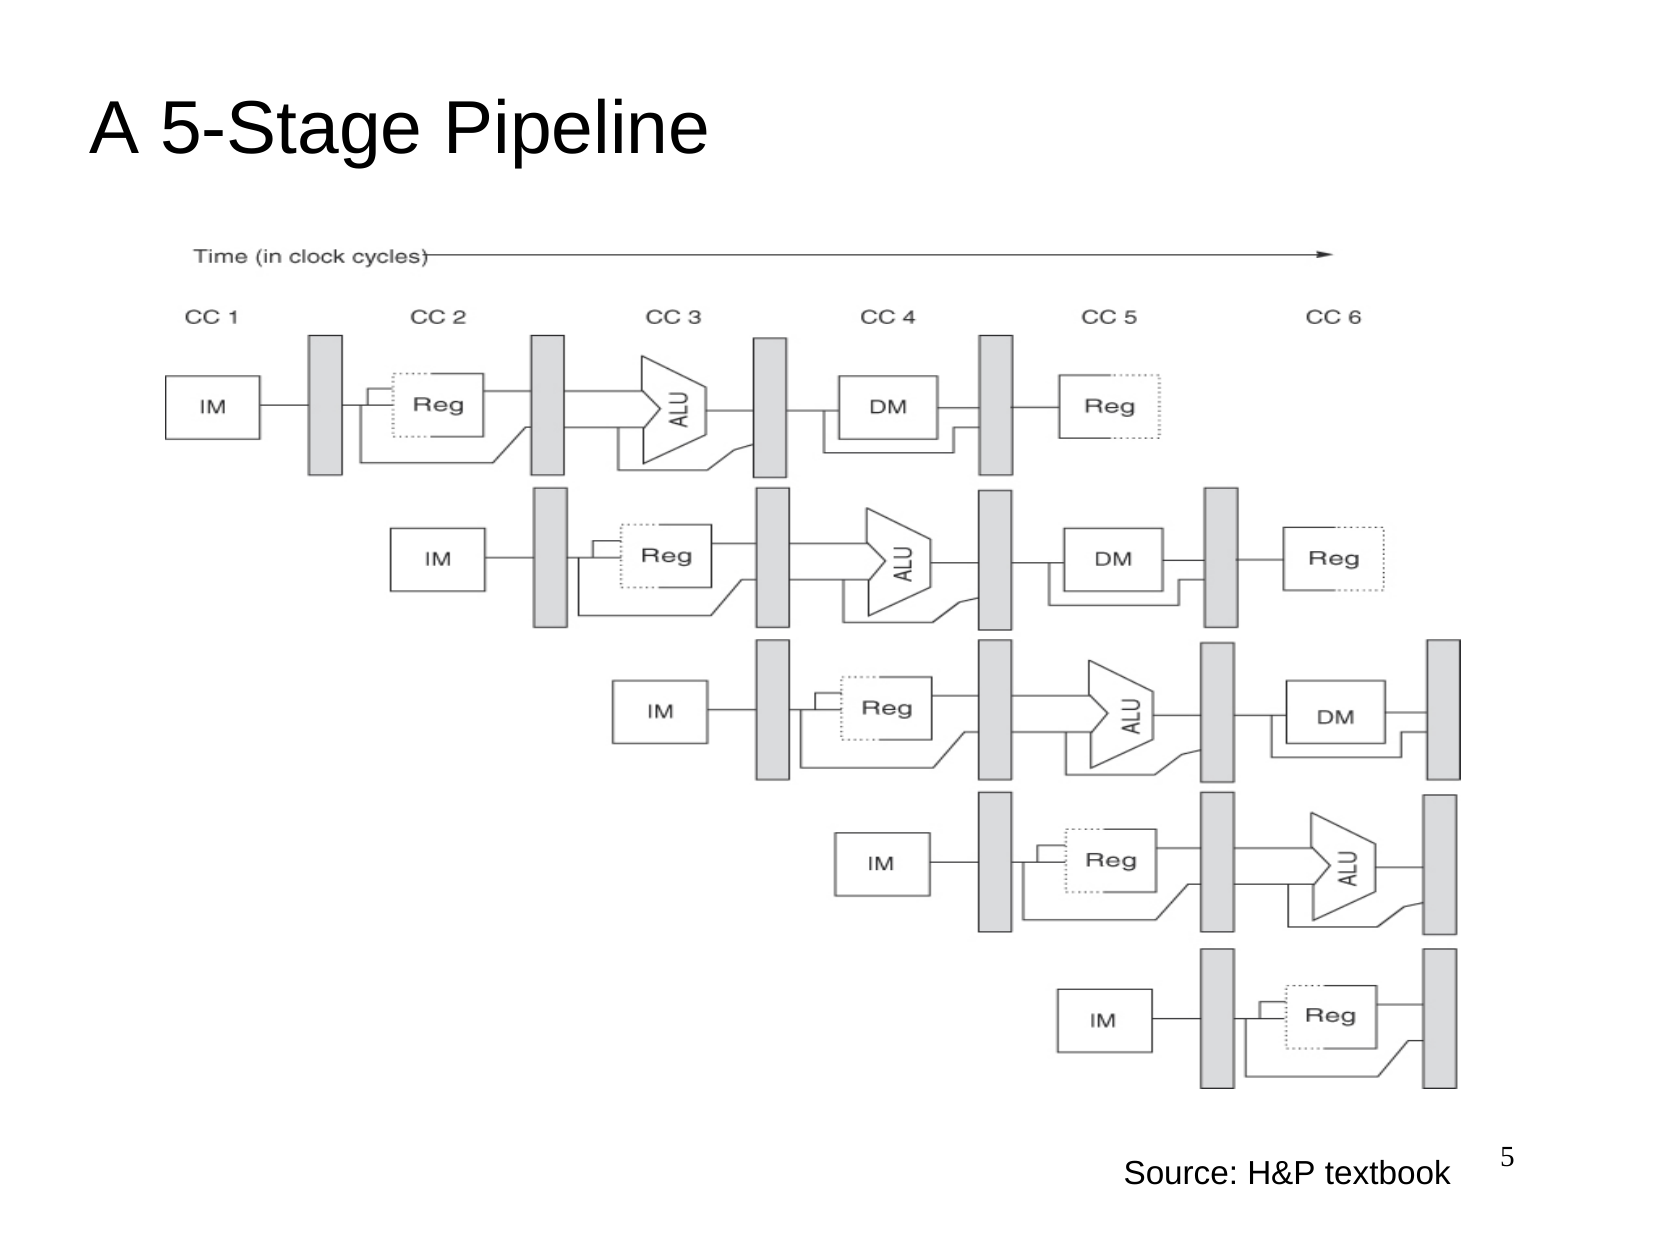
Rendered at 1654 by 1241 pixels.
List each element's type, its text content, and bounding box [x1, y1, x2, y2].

text_box <number> [1185, 1129, 1530, 1213]
text_box A 5-Stage Pipeline [74, 71, 727, 177]
picture [165, 247, 1461, 1089]
text_box Source: H&P textbook [1108, 1143, 1467, 1199]
